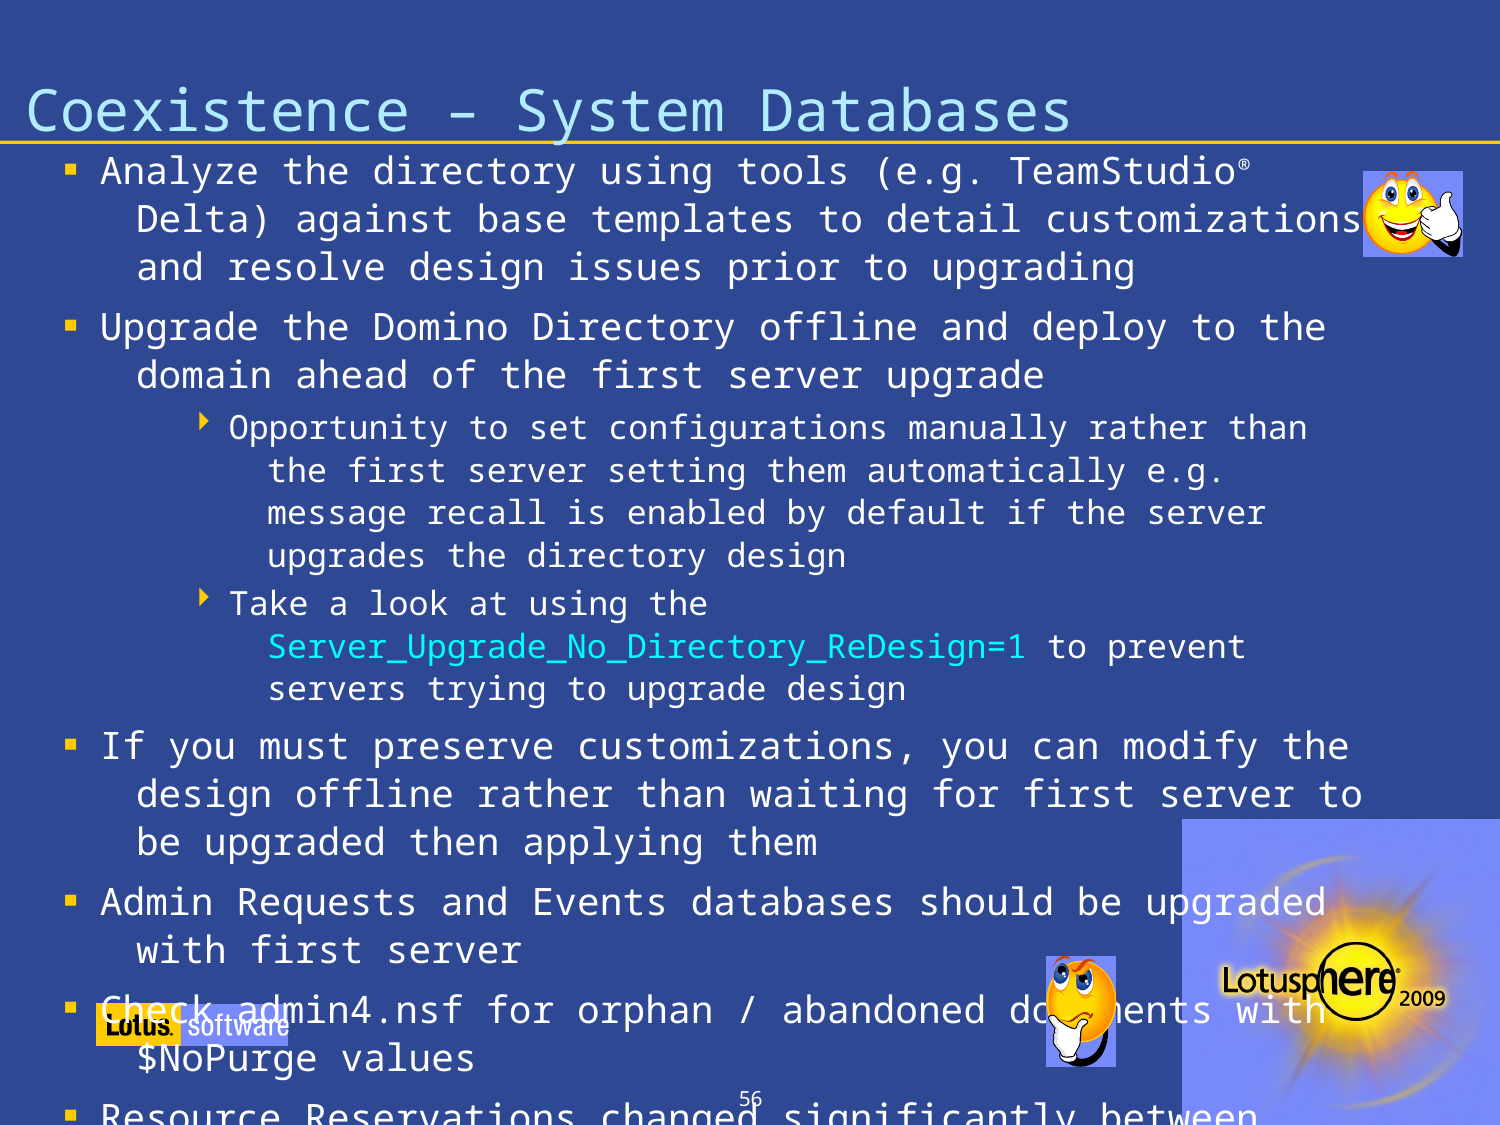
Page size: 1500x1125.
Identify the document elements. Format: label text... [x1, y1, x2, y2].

picture [1181, 818, 1500, 1125]
picture [1196, 1113, 1207, 1119]
list Analyze the directory using tools (e.g. TeamStudio® Delta) against base templates to detail customizations and resolve design issues prior to upgrading Upgrade the Domino Directory offline and deploy to the domain ahead of the first server upgrade Opportunity to set configurations manually rather than the first server setting them automatically e.g. message recall is enabled by default if the server upgrades the directory design Take a look at using the Server_Upgrade_No_Directory_ReDesign=1 to prevent servers trying to upgrade design If you must preserve customizations, you can modify the design offline rather than waiting for first server to be upgraded then applying them Admin Requests and Events databases should be upgraded with first server Check admin4.nsf for orphan / abandoned documents with $NoPurge values Resource Reservations changed significantly between 6.5.x and 7.0 If you're upgrading from pre-7.0, ensure you understand the changes and constraints for RR (RnRMgr task instead of router/agents processing reservations, clustering requirements, etc.) [60, 138, 1384, 1009]
picture [264, 1009, 274, 1021]
picture [242, 1013, 252, 1021]
picture [1046, 955, 1117, 1068]
picture [1219, 1113, 1230, 1119]
title Coexistence – System Databases [25, 74, 1476, 165]
picture [1250, 1009, 1254, 1020]
picture [96, 1009, 289, 1046]
picture [1242, 1113, 1252, 1125]
picture [1362, 170, 1463, 257]
